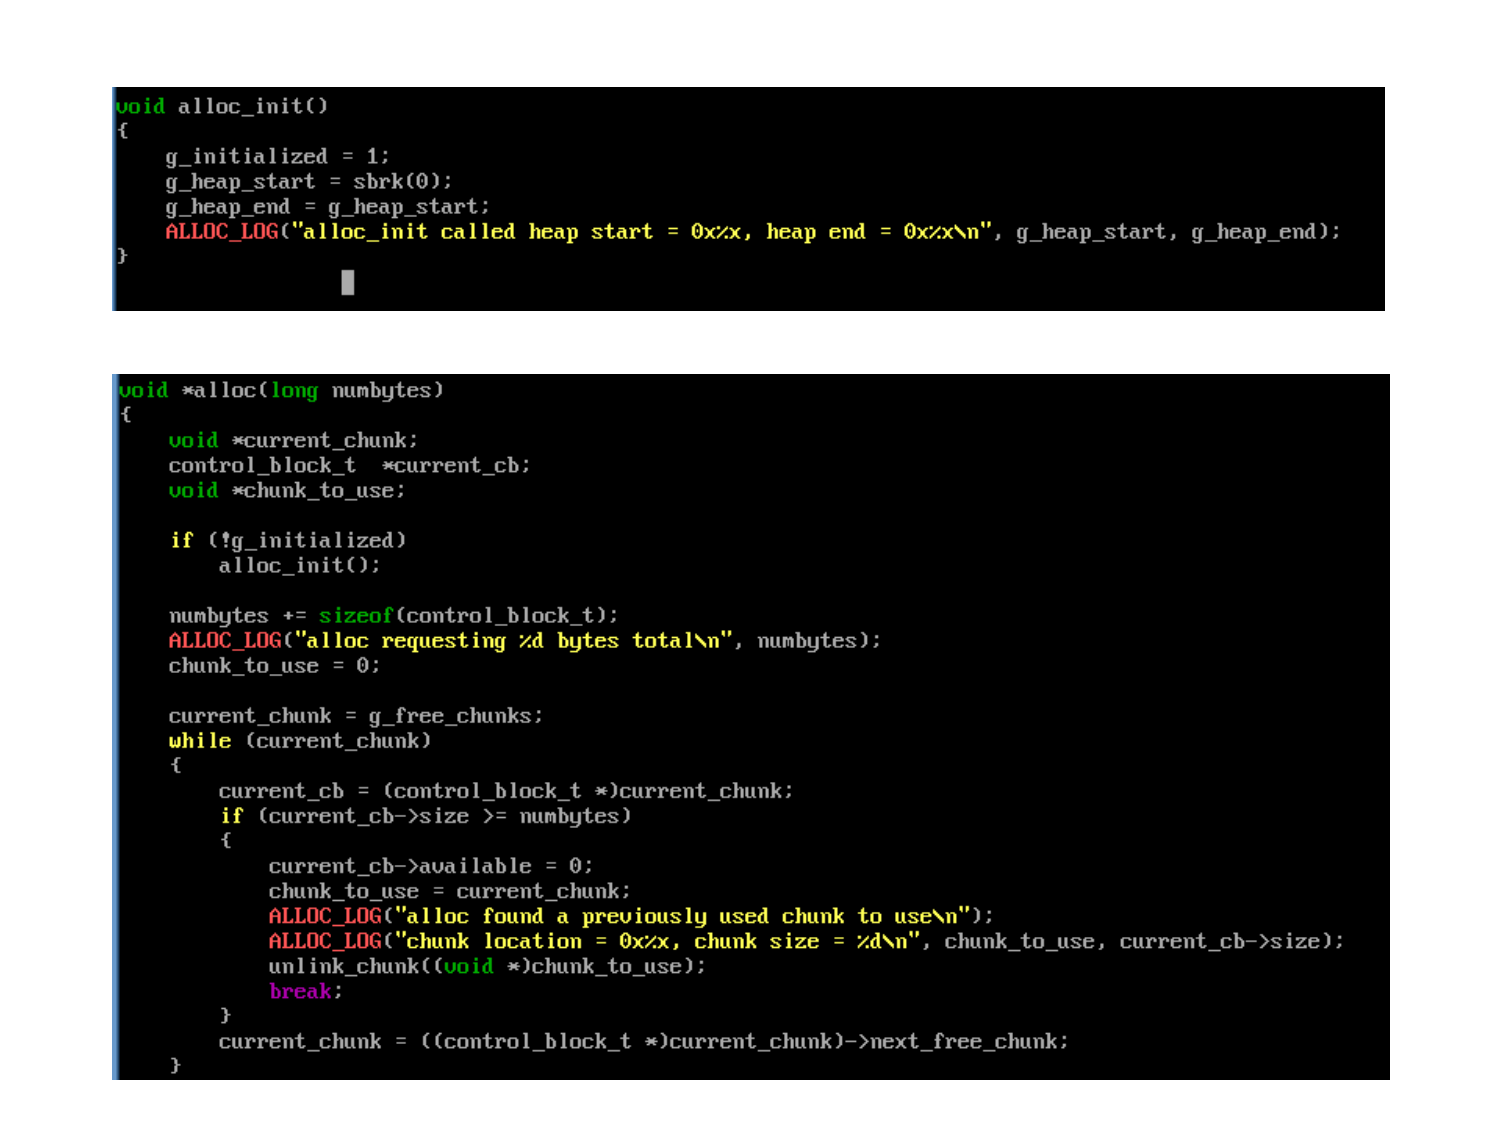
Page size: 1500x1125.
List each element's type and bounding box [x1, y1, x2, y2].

picture [112, 374, 1390, 1080]
picture [112, 87, 1385, 311]
